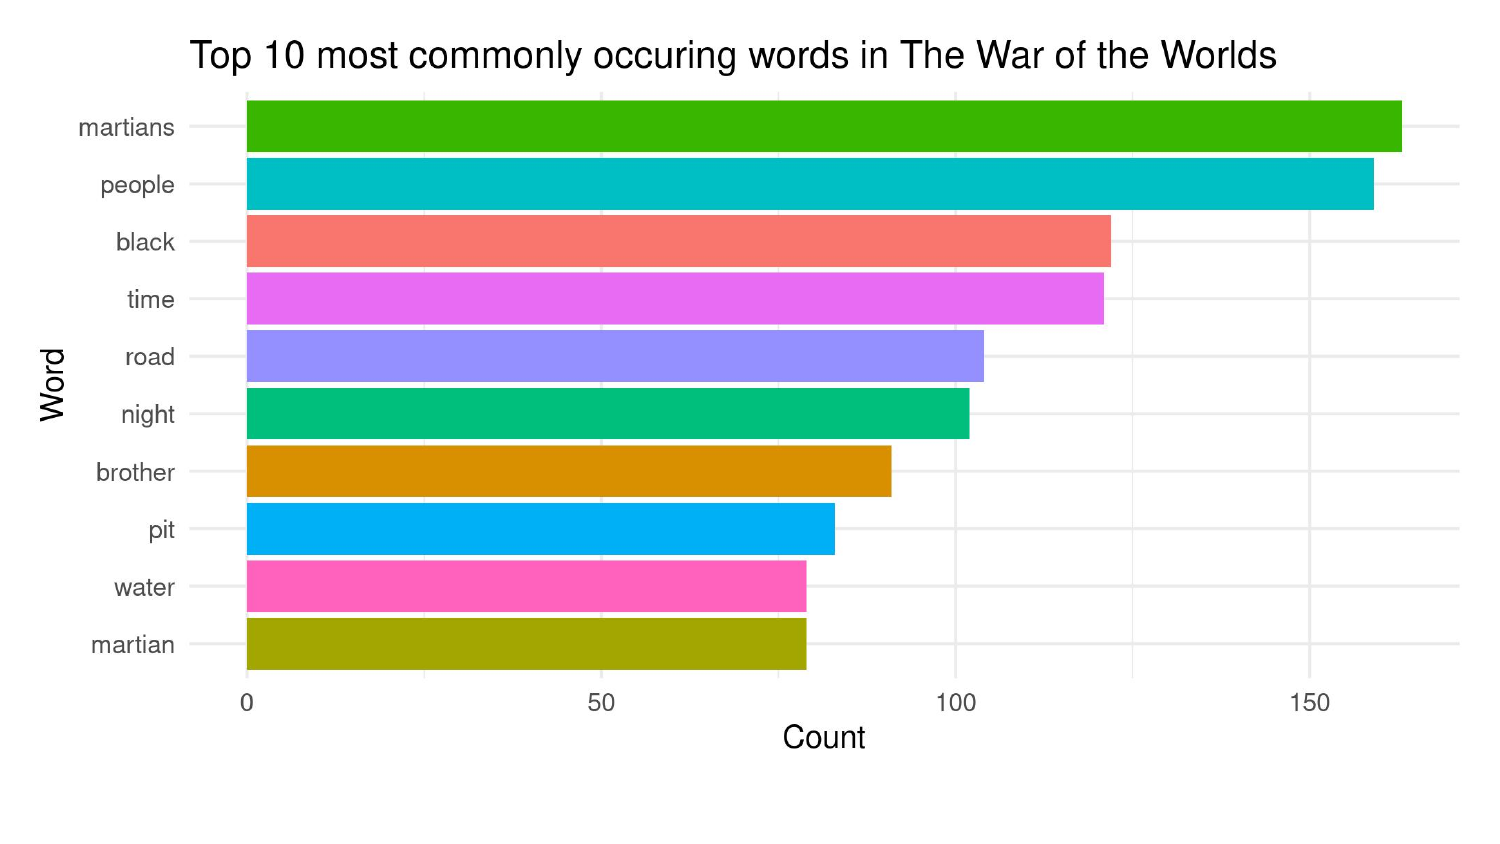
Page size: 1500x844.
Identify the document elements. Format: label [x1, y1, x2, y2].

picture [24, 24, 1475, 771]
